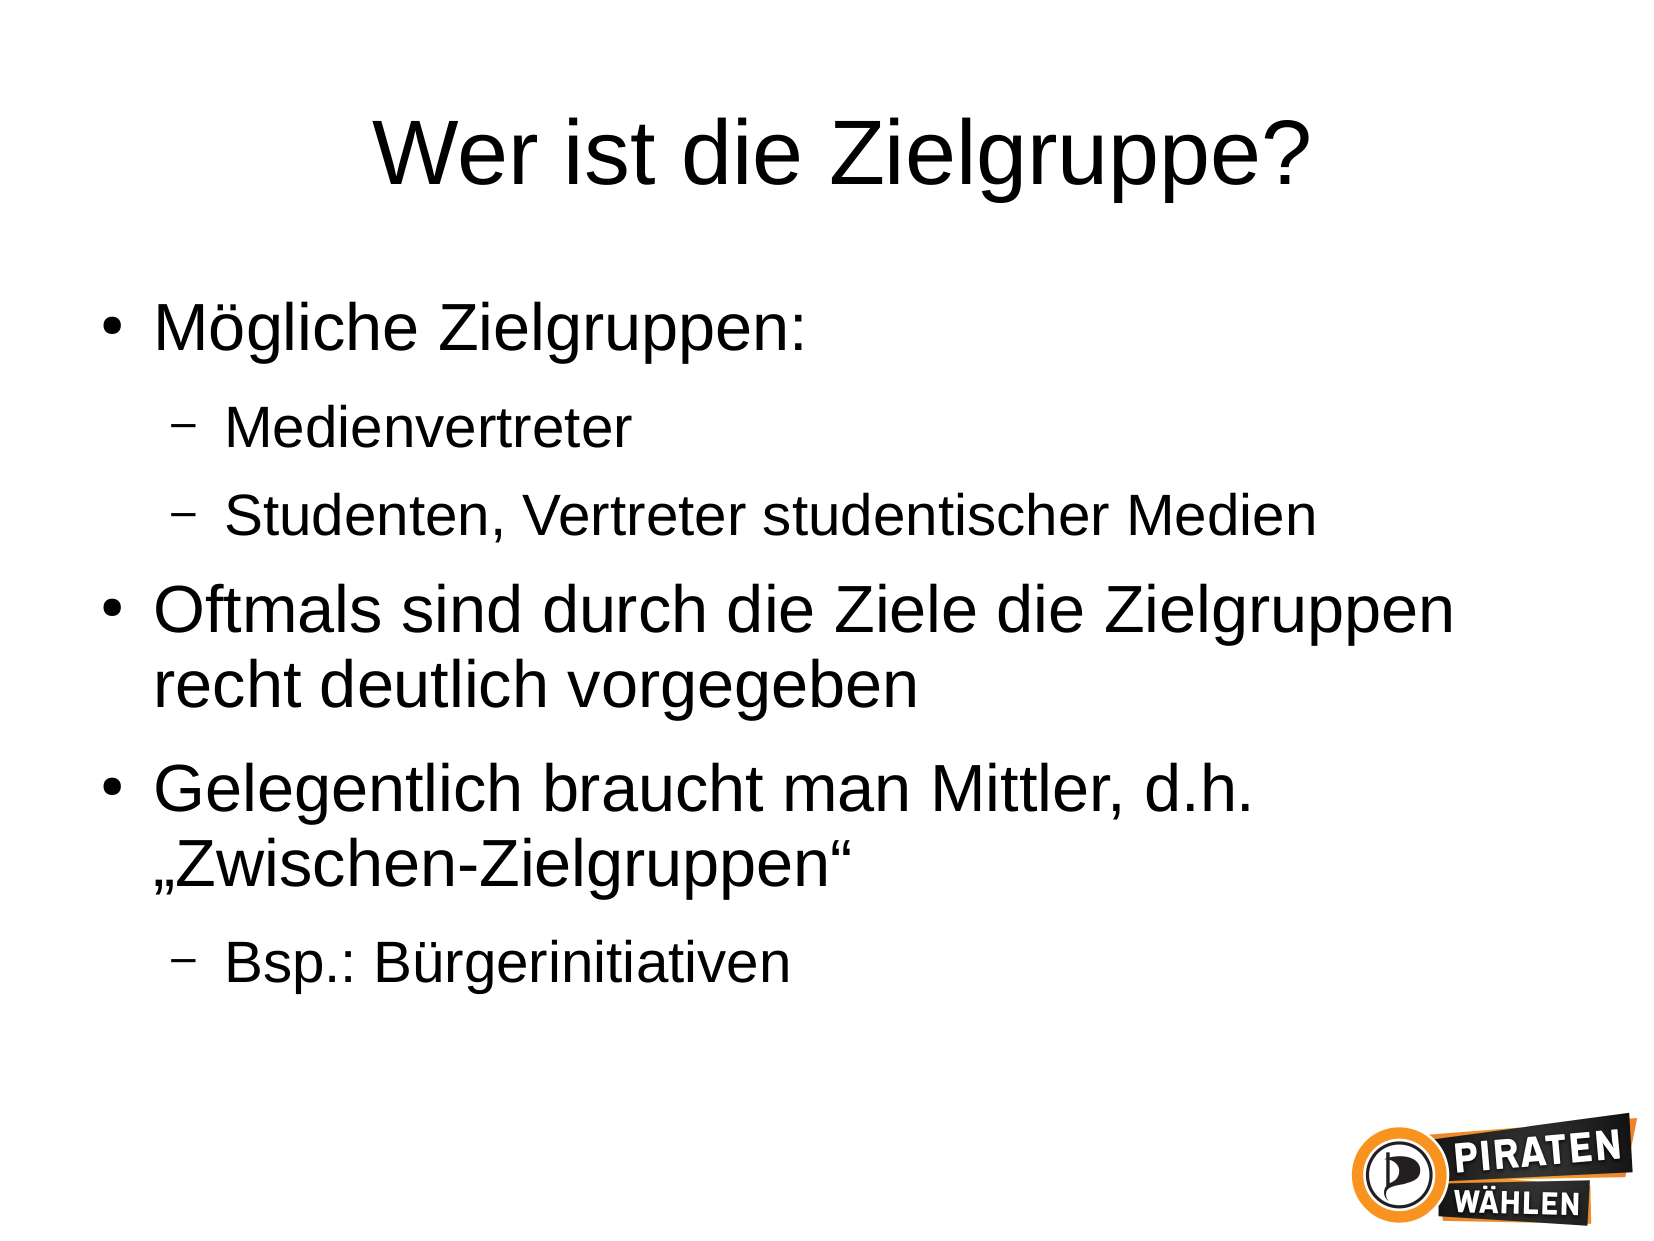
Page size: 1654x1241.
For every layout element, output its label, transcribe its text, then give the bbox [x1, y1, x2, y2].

picture [1337, 1098, 1654, 1241]
list Mögliche Zielgruppen: Medienvertreter Studenten, Vertreter studentischer Medien Oftmals sind durch die Ziele die Zielgruppen recht deutlich vorgegeben Gelegentlich braucht man Mittler, d.h. „Zwischen-Zielgruppen“ Bsp.: Bürgerinitiativen [82, 290, 1538, 1010]
title Wer ist die Zielgruppe? [82, 49, 1571, 257]
